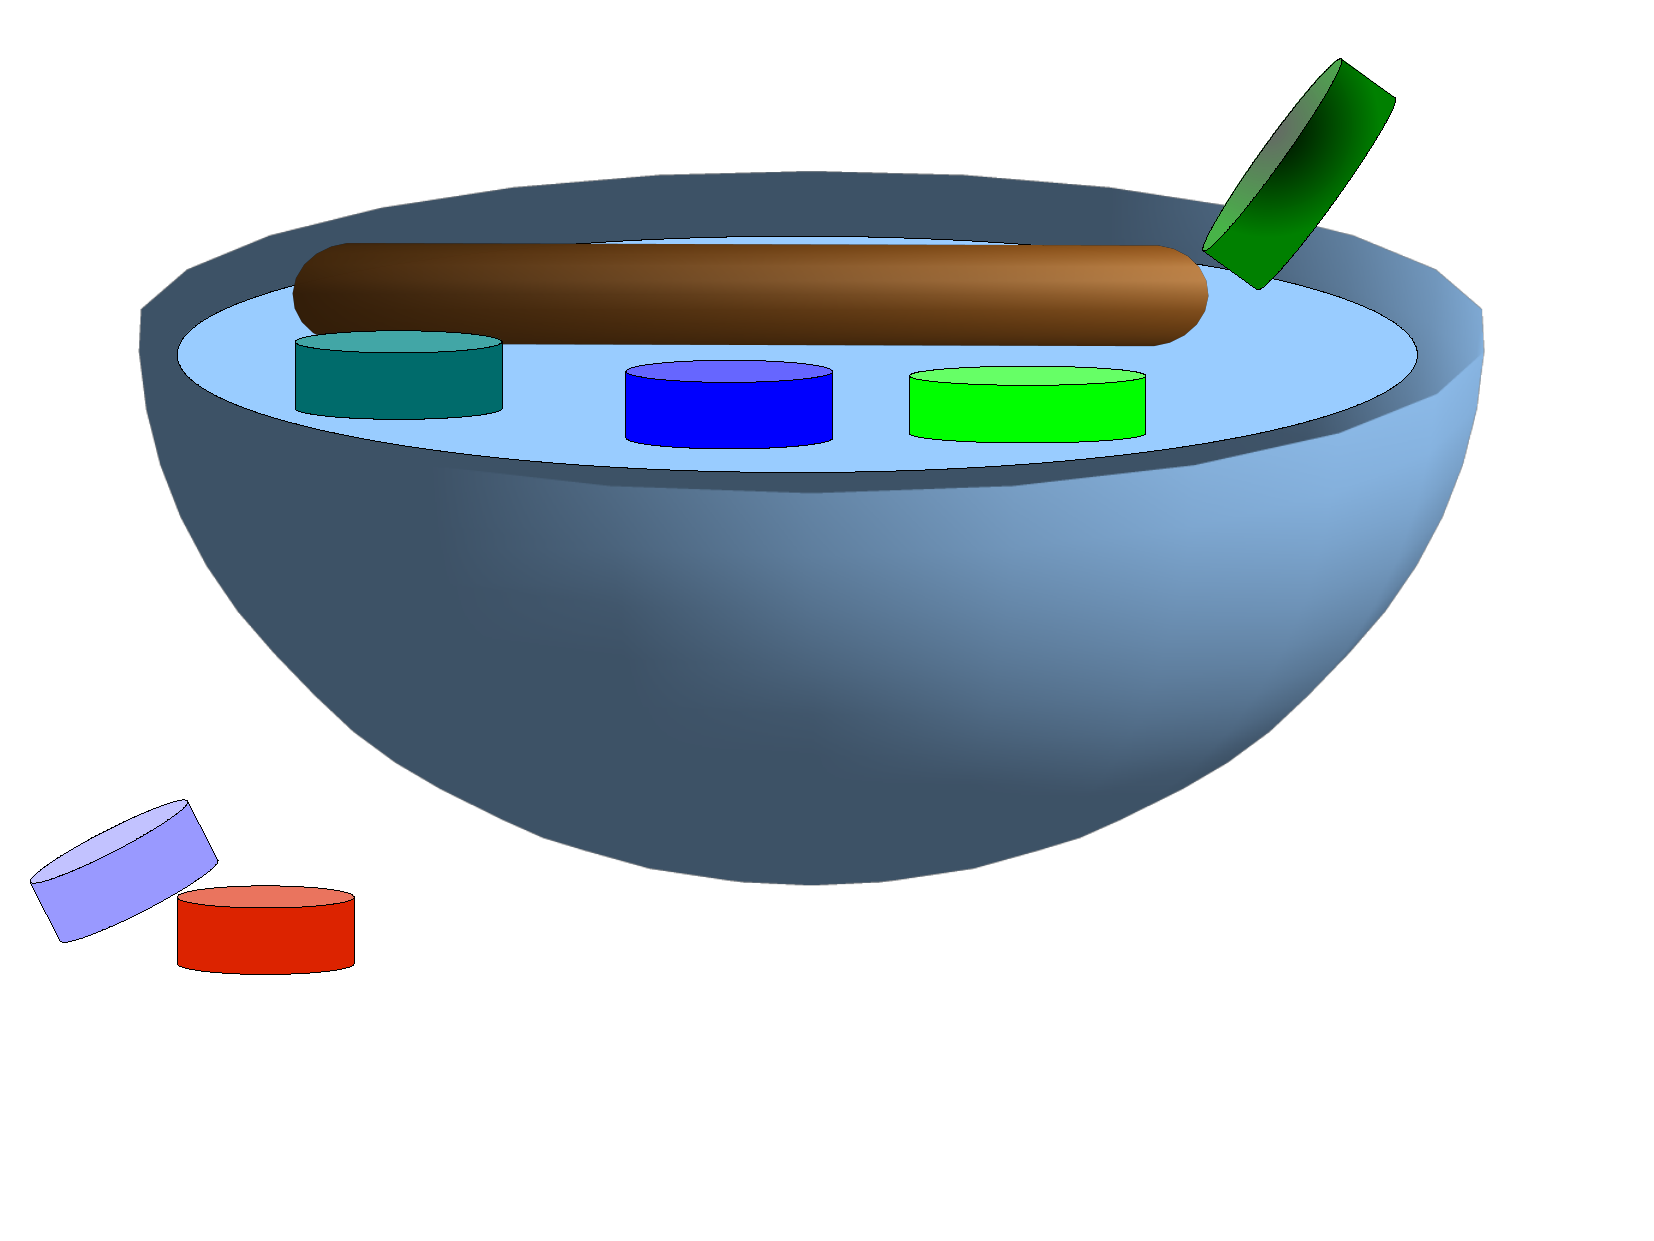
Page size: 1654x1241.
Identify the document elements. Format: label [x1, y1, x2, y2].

text_box [177, 59, 1418, 473]
text_box [177, 898, 355, 975]
text_box [30, 801, 219, 943]
text_box [575, 236, 1032, 245]
